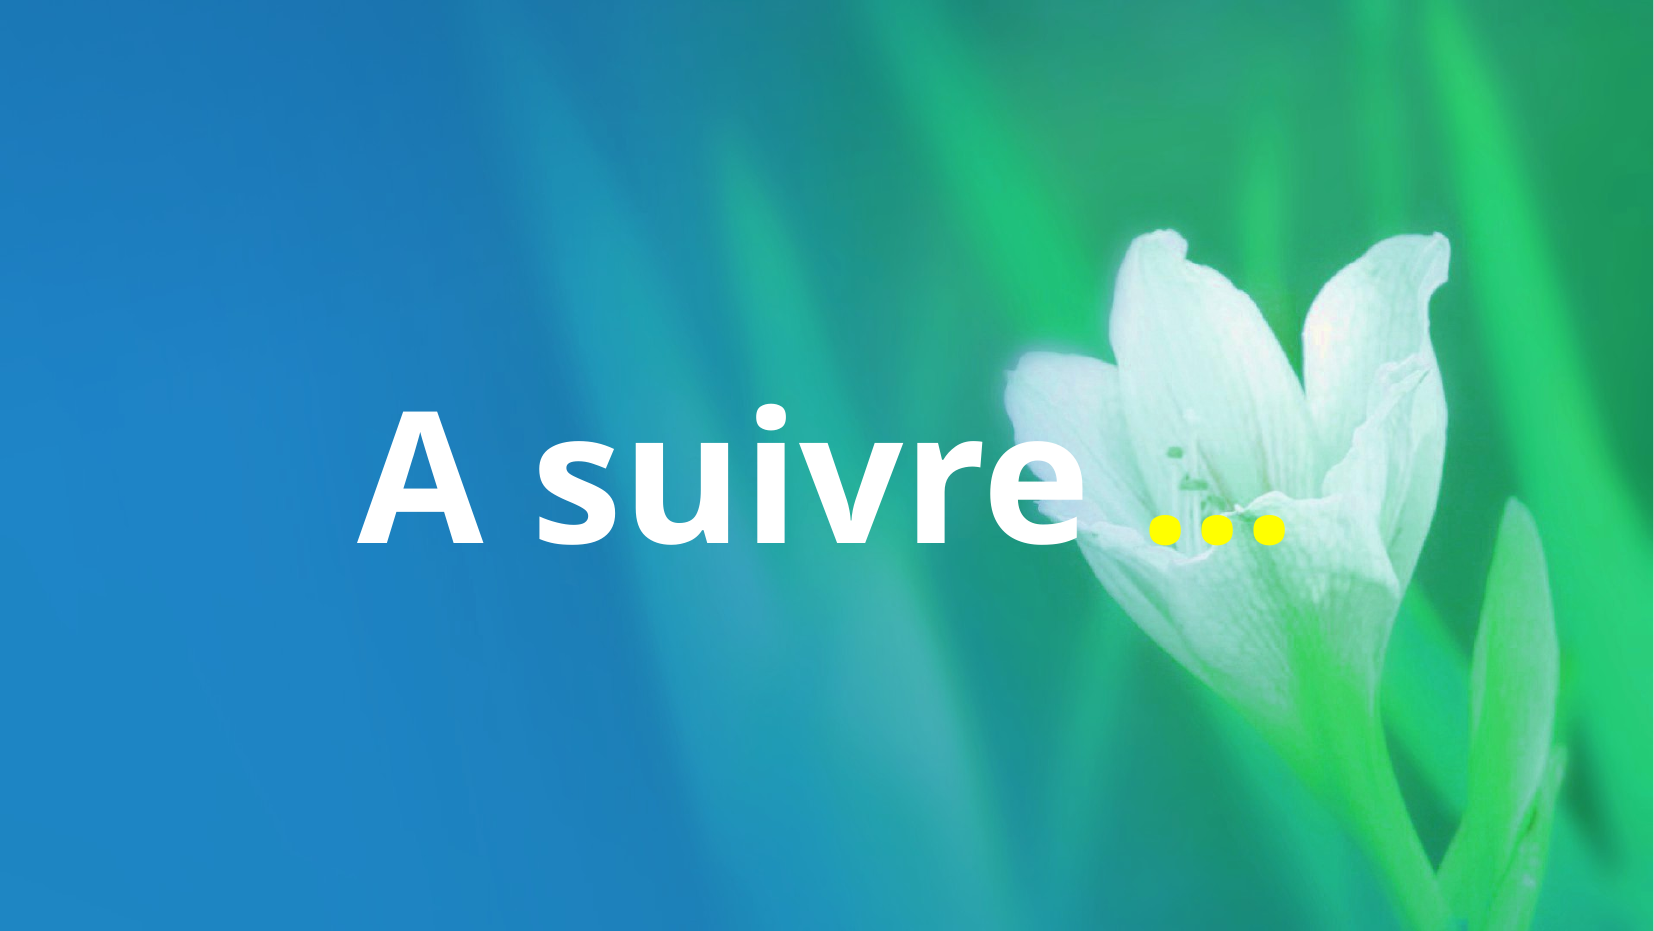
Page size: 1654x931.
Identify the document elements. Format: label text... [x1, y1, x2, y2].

title A suivre ... [118, 324, 1536, 621]
picture [0, 0, 1654, 931]
